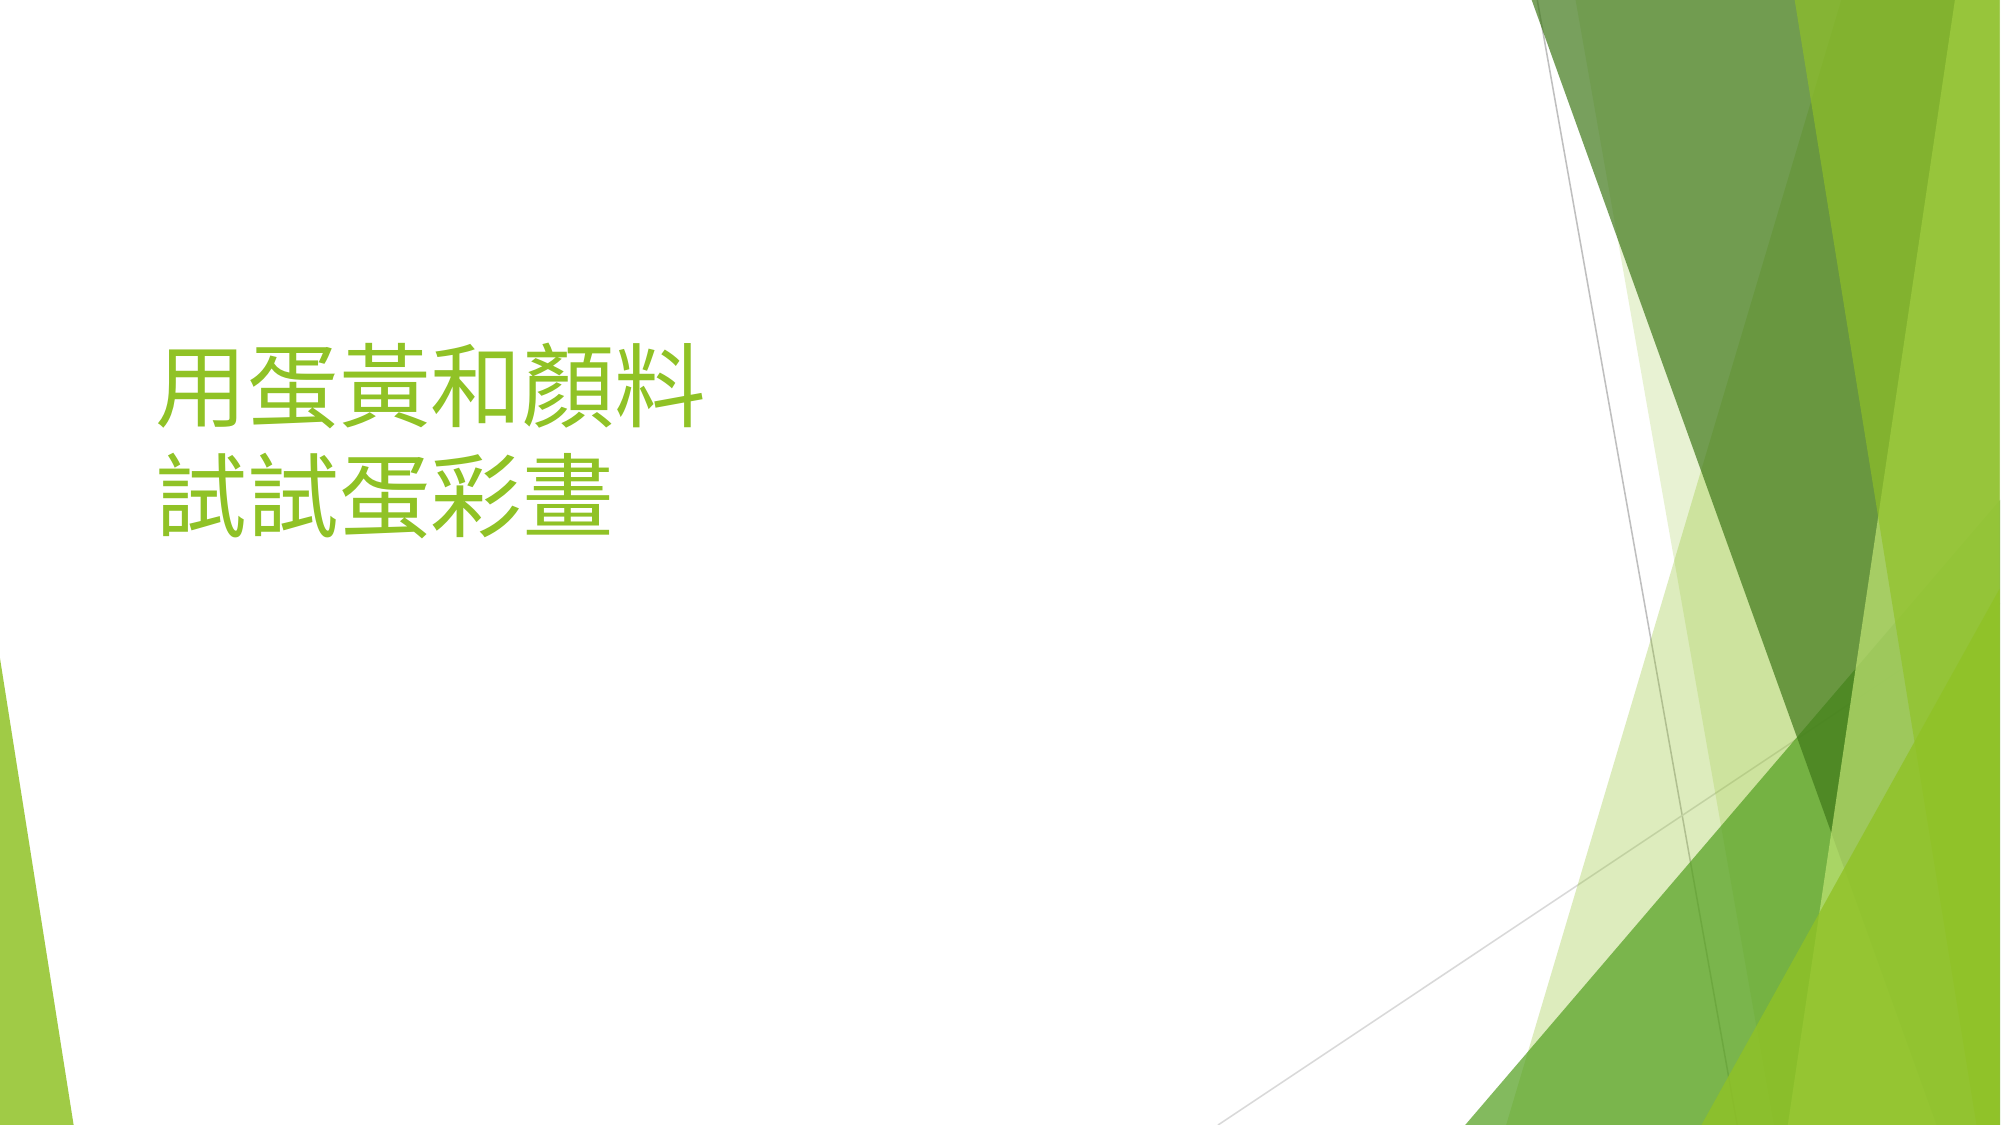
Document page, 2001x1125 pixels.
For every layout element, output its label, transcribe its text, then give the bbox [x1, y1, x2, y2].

title 用蛋黃和顏料 試試蛋彩畫 [140, 321, 1606, 662]
